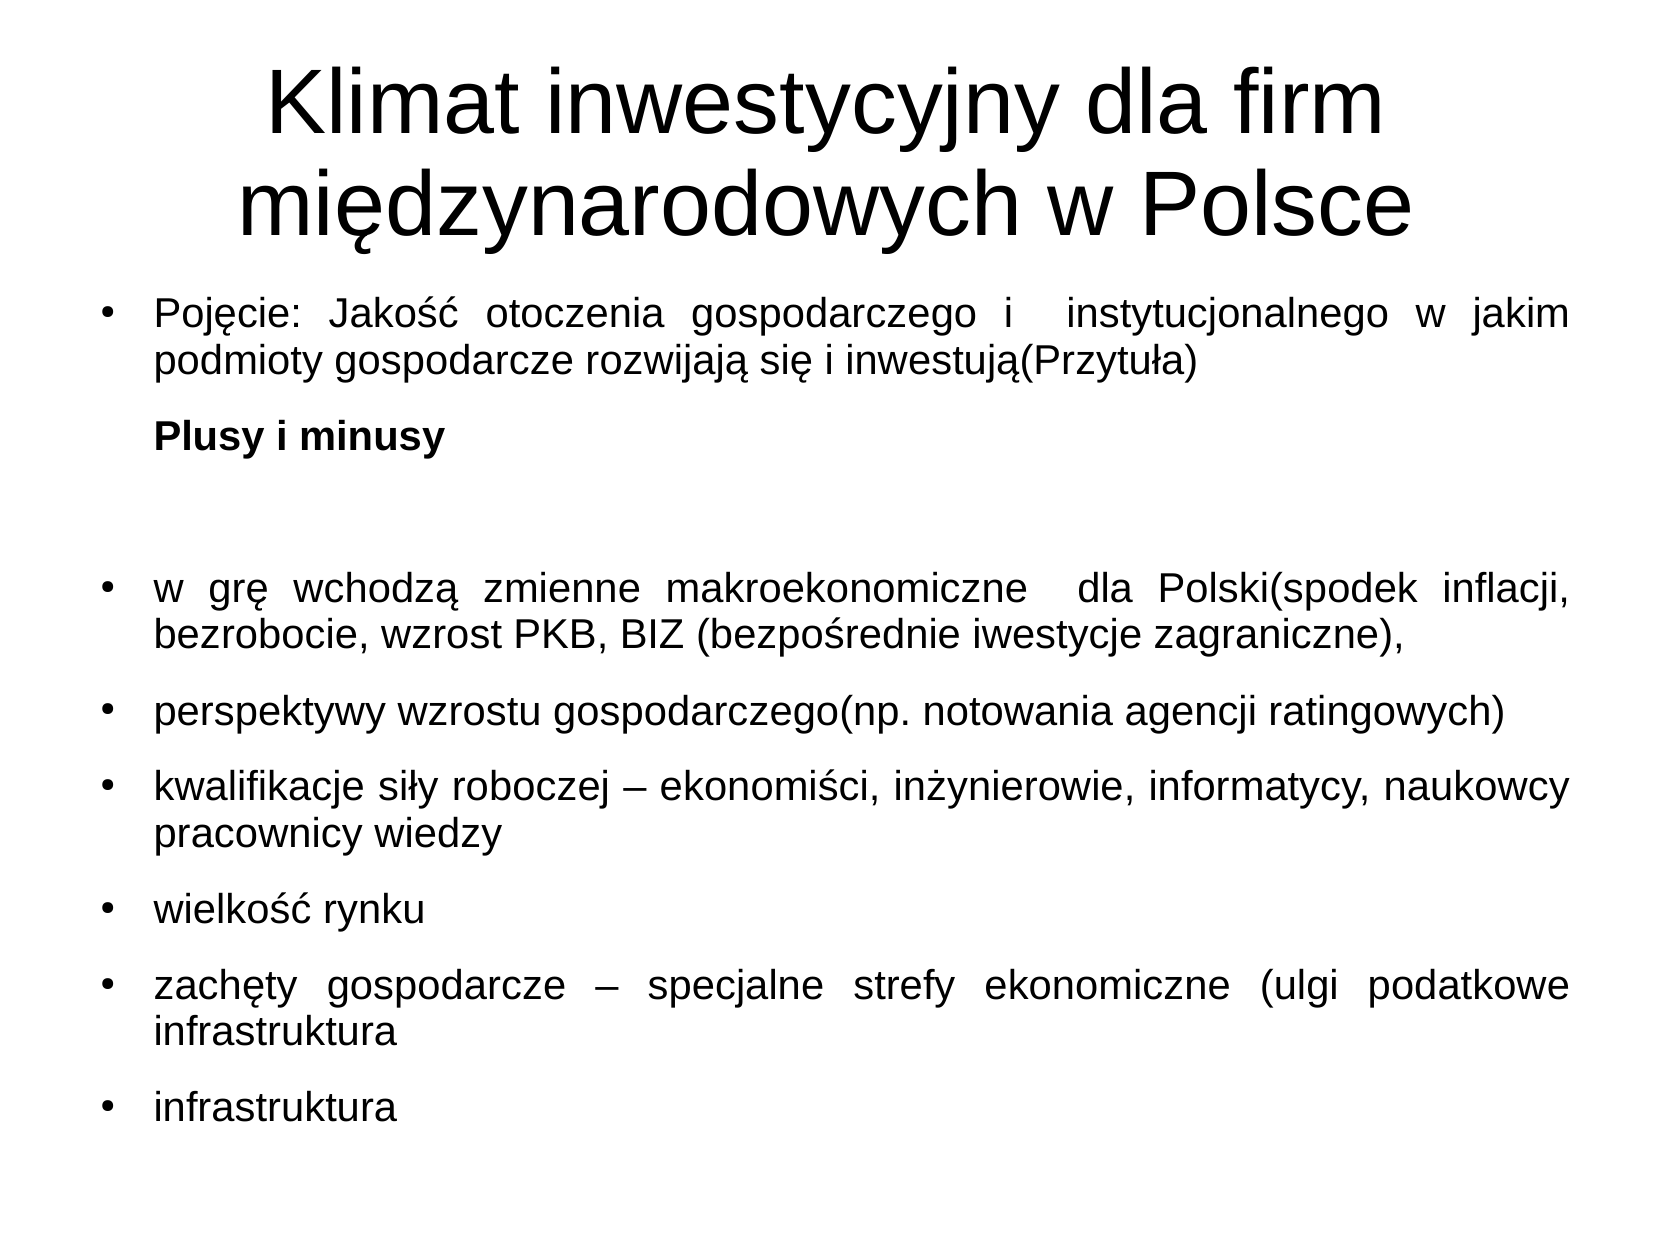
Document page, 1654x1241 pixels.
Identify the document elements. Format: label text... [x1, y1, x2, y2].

list Pojęcie: Jakość otoczenia gospodarczego i instytucjonalnego w jakim podmioty gospodarcze rozwijają się i inwestują(Przytuła) Plusy i minusy w grę wchodzą zmienne makroekonomiczne dla Polski(spodek inflacji, bezrobocie, wzrost PKB, BIZ (bezpośrednie iwestycje zagraniczne), perspektywy wzrostu gospodarczego(np. notowania agencji ratingowych) kwalifikacje siły roboczej – ekonomiści, inżynierowie, informatycy, naukowcy pracownicy wiedzy wielkość rynku zachęty gospodarcze – specjalne strefy ekonomiczne (ulgi podatkowe infrastruktura infrastruktura [82, 290, 1571, 1136]
title Klimat inwestycyjny dla firm międzynarodowych w Polsce [82, 49, 1571, 257]
